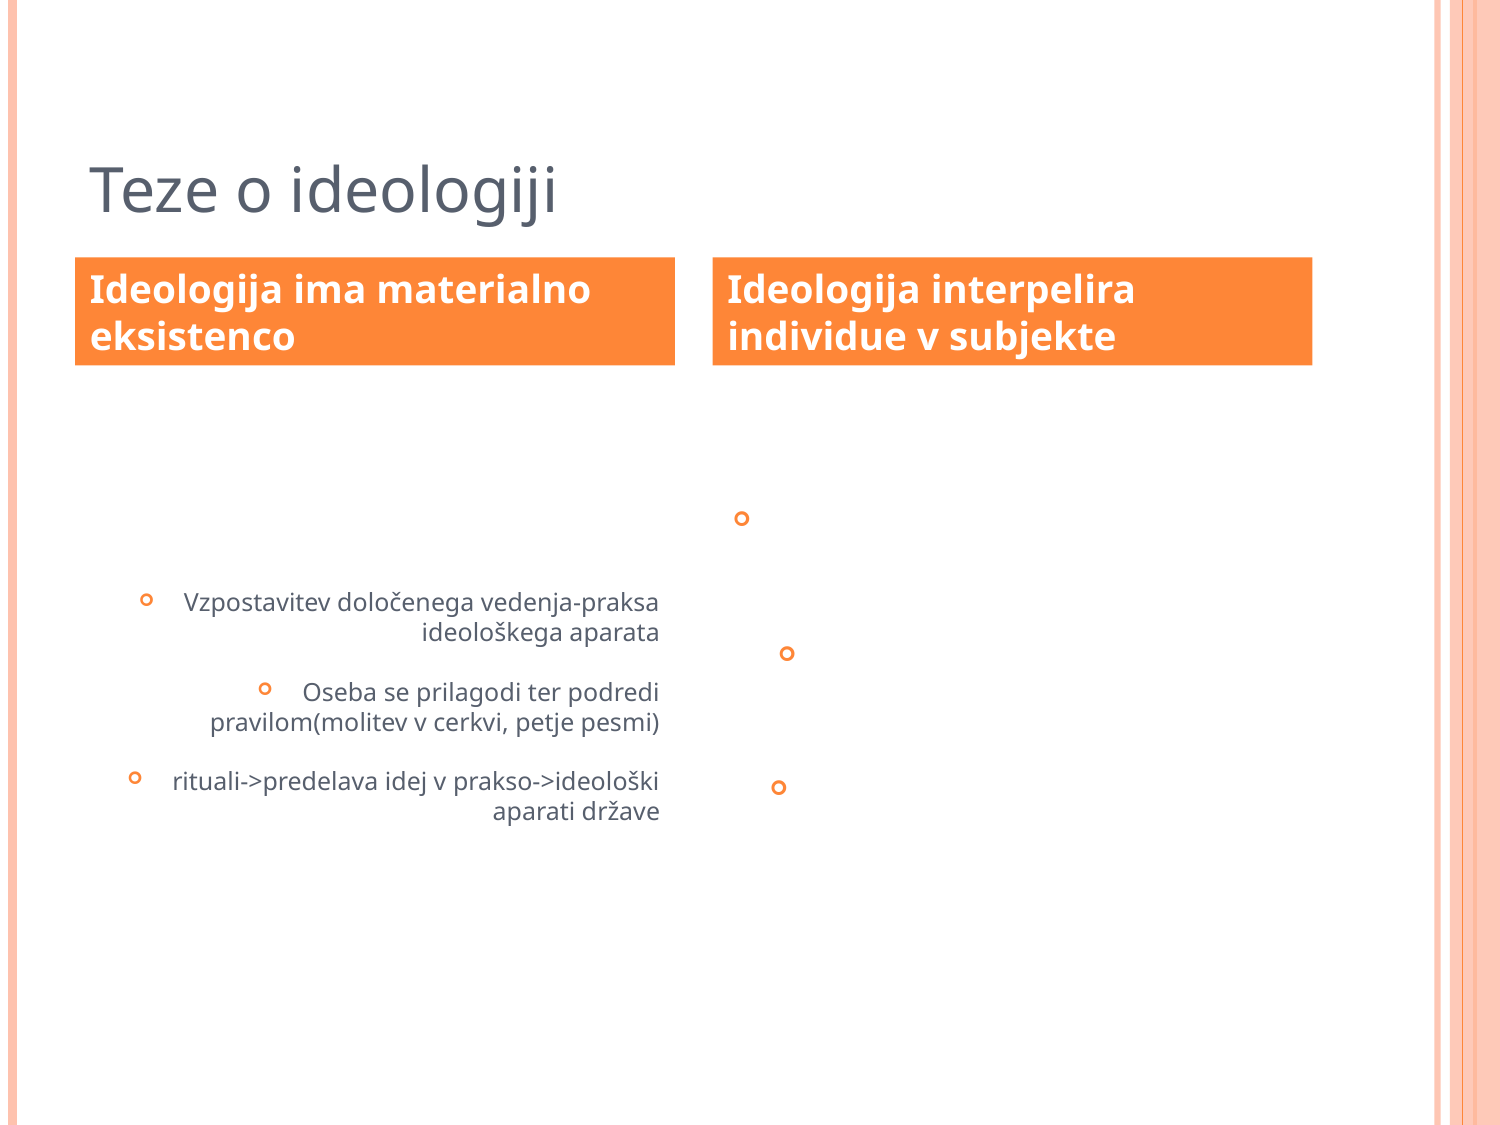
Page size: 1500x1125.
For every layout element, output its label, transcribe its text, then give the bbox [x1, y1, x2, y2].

title Teze o ideologiji [75, 44, 1313, 233]
list Ideologija interpelira individue v subjekte [712, 257, 1313, 366]
list Ideologija ima materialno eksistenco [75, 257, 675, 366]
list Mogoča le za konkretne subjekte(to smo vsi)->le tako je možen cilj ideologije Neprestana udeležba ritualov ideološkega prepoznavanja(stisk roke, objem, pozdrav na cesti) Subjekti smo že pred rojstvom->ideološki rituali družine [717, 387, 1318, 1025]
list Vzpostavitev določenega vedenja-praksa ideološkega aparata Oseba se prilagodi ter podredi pravilom(molitev v cerkvi, petje pesmi) rituali->predelava idej v prakso->ideološki aparati države [75, 387, 675, 1025]
